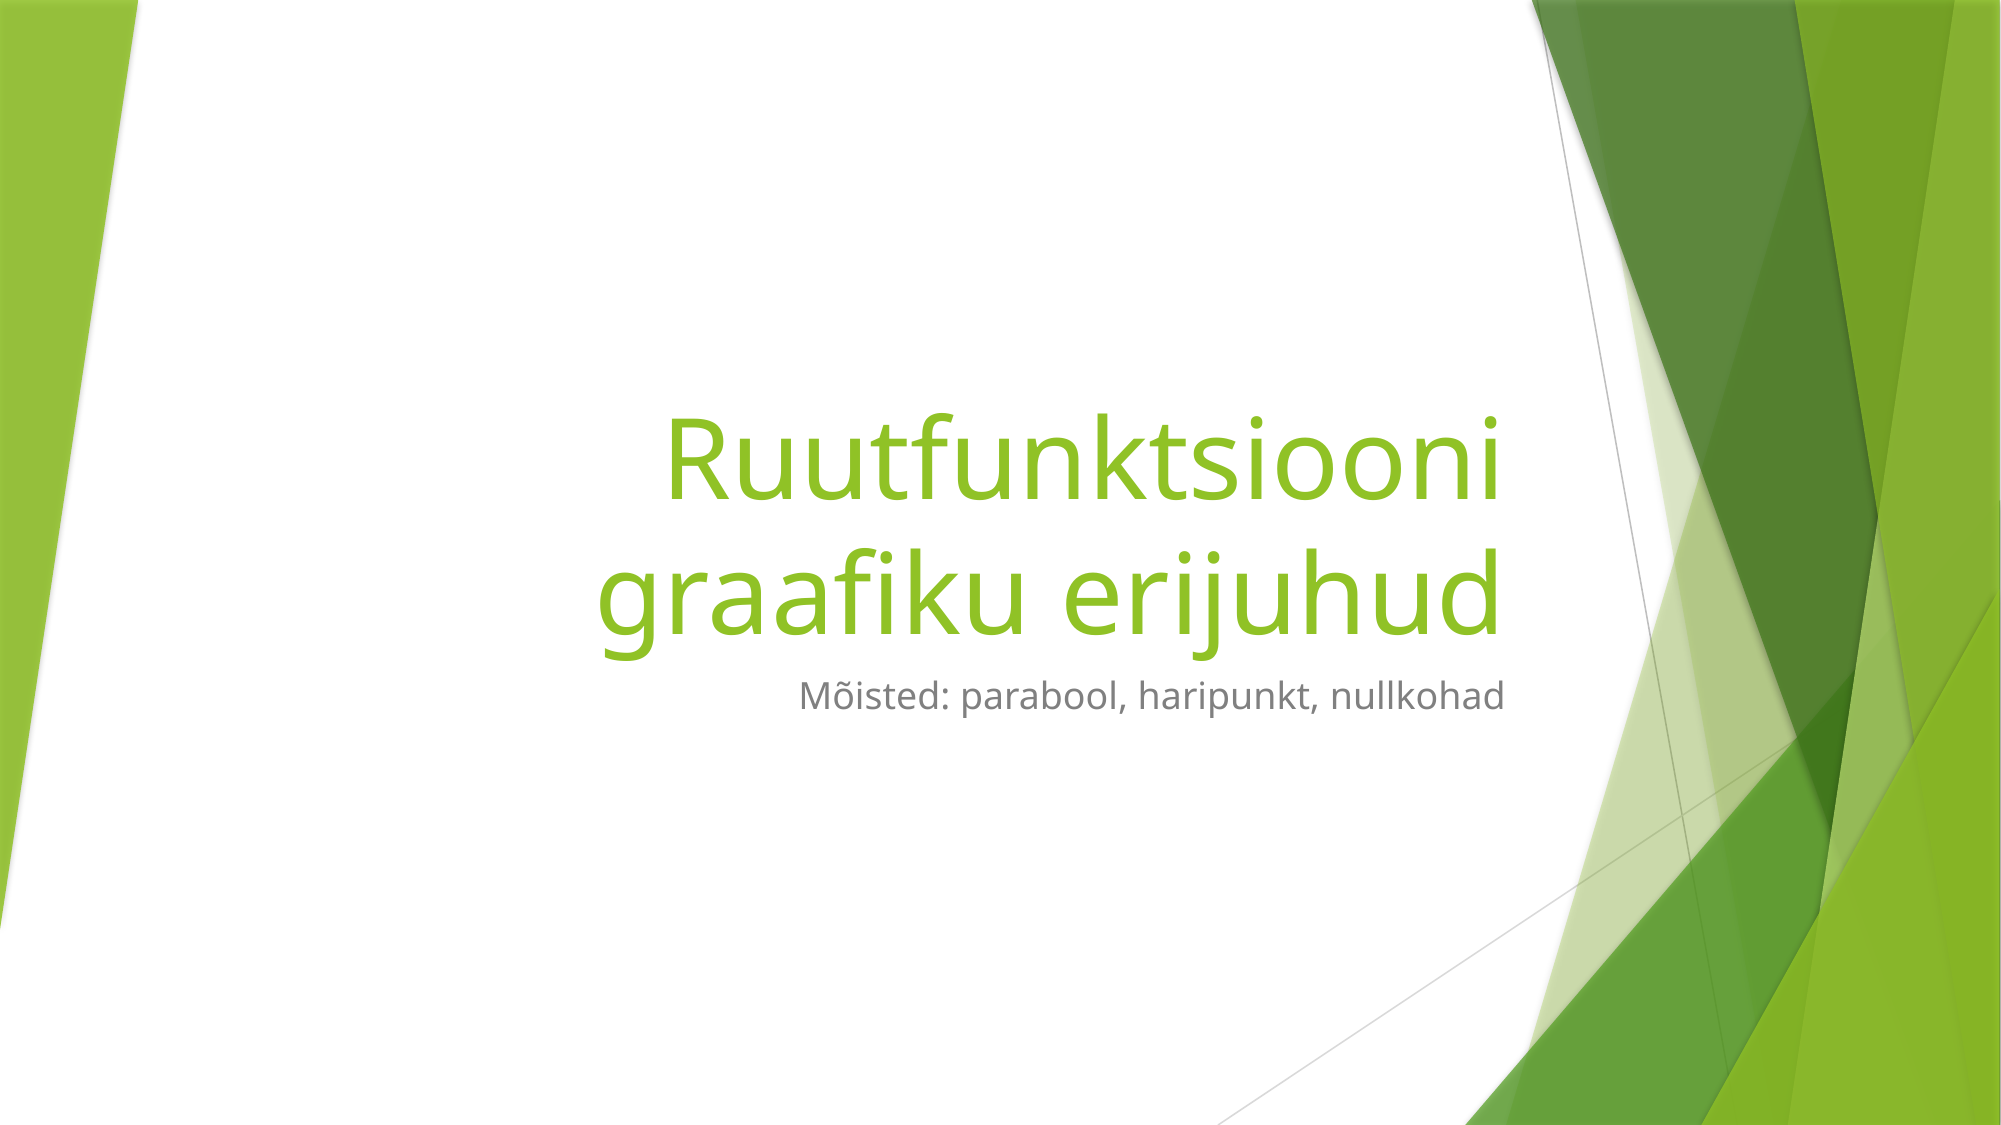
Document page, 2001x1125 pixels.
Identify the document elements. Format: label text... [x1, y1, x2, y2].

title Ruutfunktsiooni graafiku erijuhud [247, 394, 1522, 664]
subtitle Mõisted: parabool, haripunkt, nullkohad [247, 664, 1522, 845]
